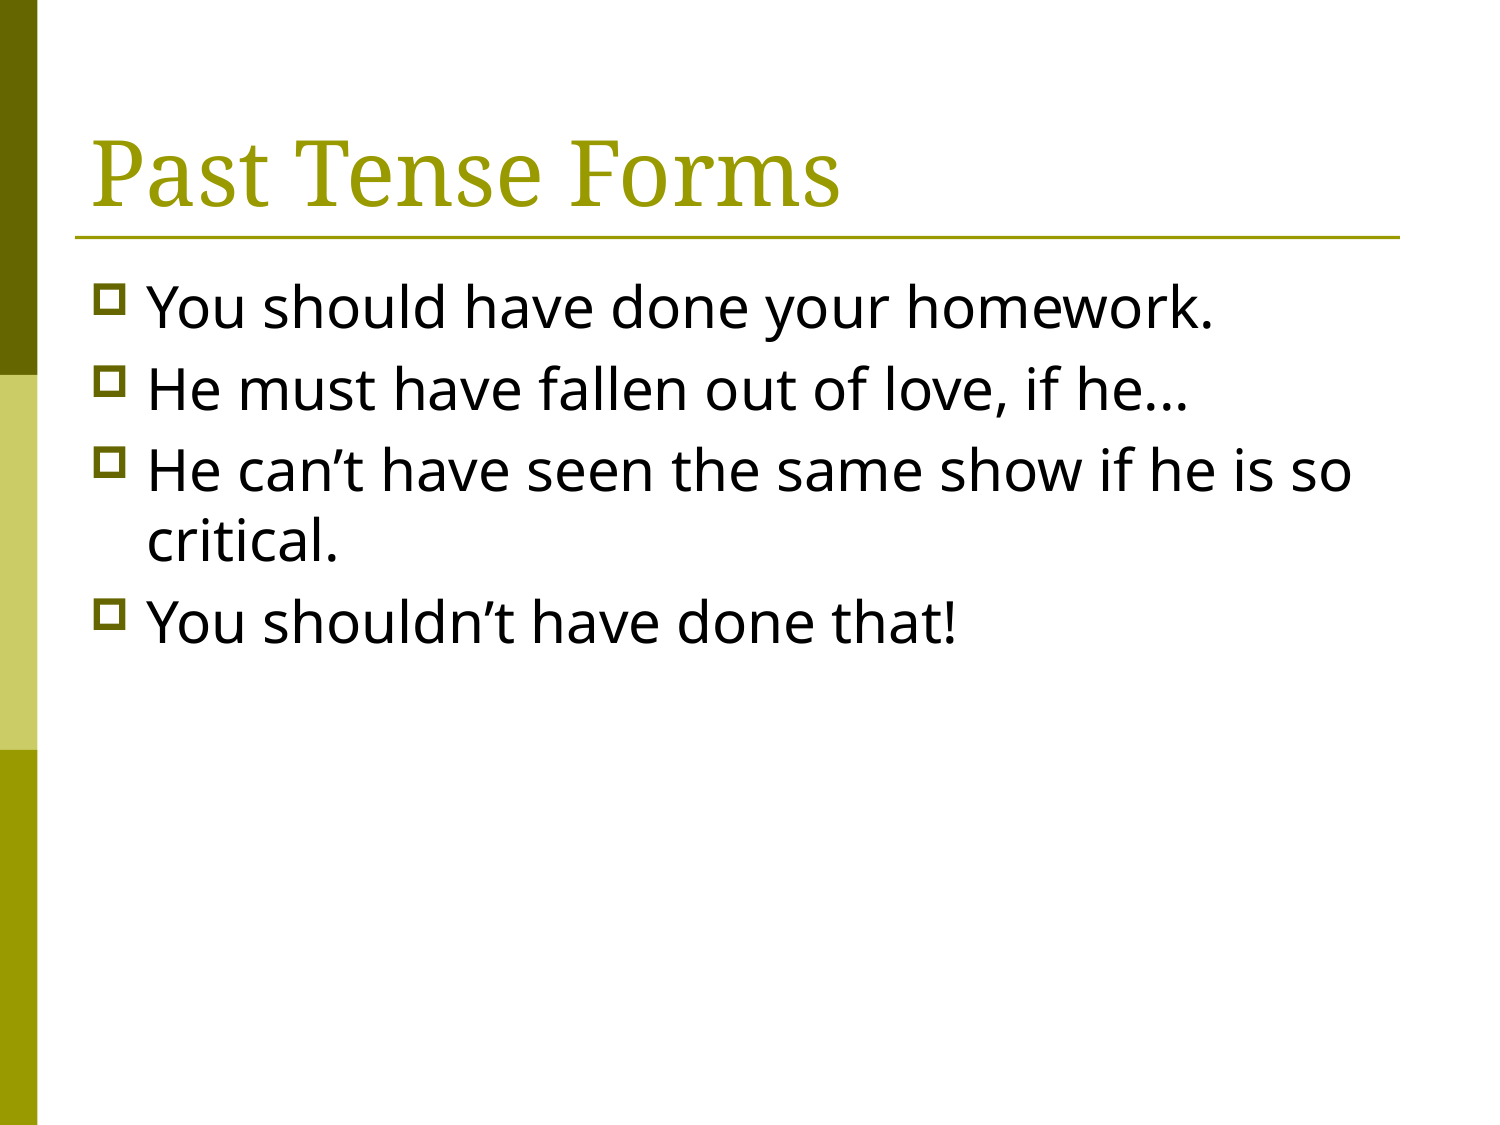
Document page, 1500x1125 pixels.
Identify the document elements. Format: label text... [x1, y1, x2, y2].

title Past Tense Forms [75, 45, 1425, 233]
list You should have done your homework. He must have fallen out of love, if he... He can’t have seen the same show if he is so critical. You shouldn’t have done that! [75, 262, 1425, 1006]
